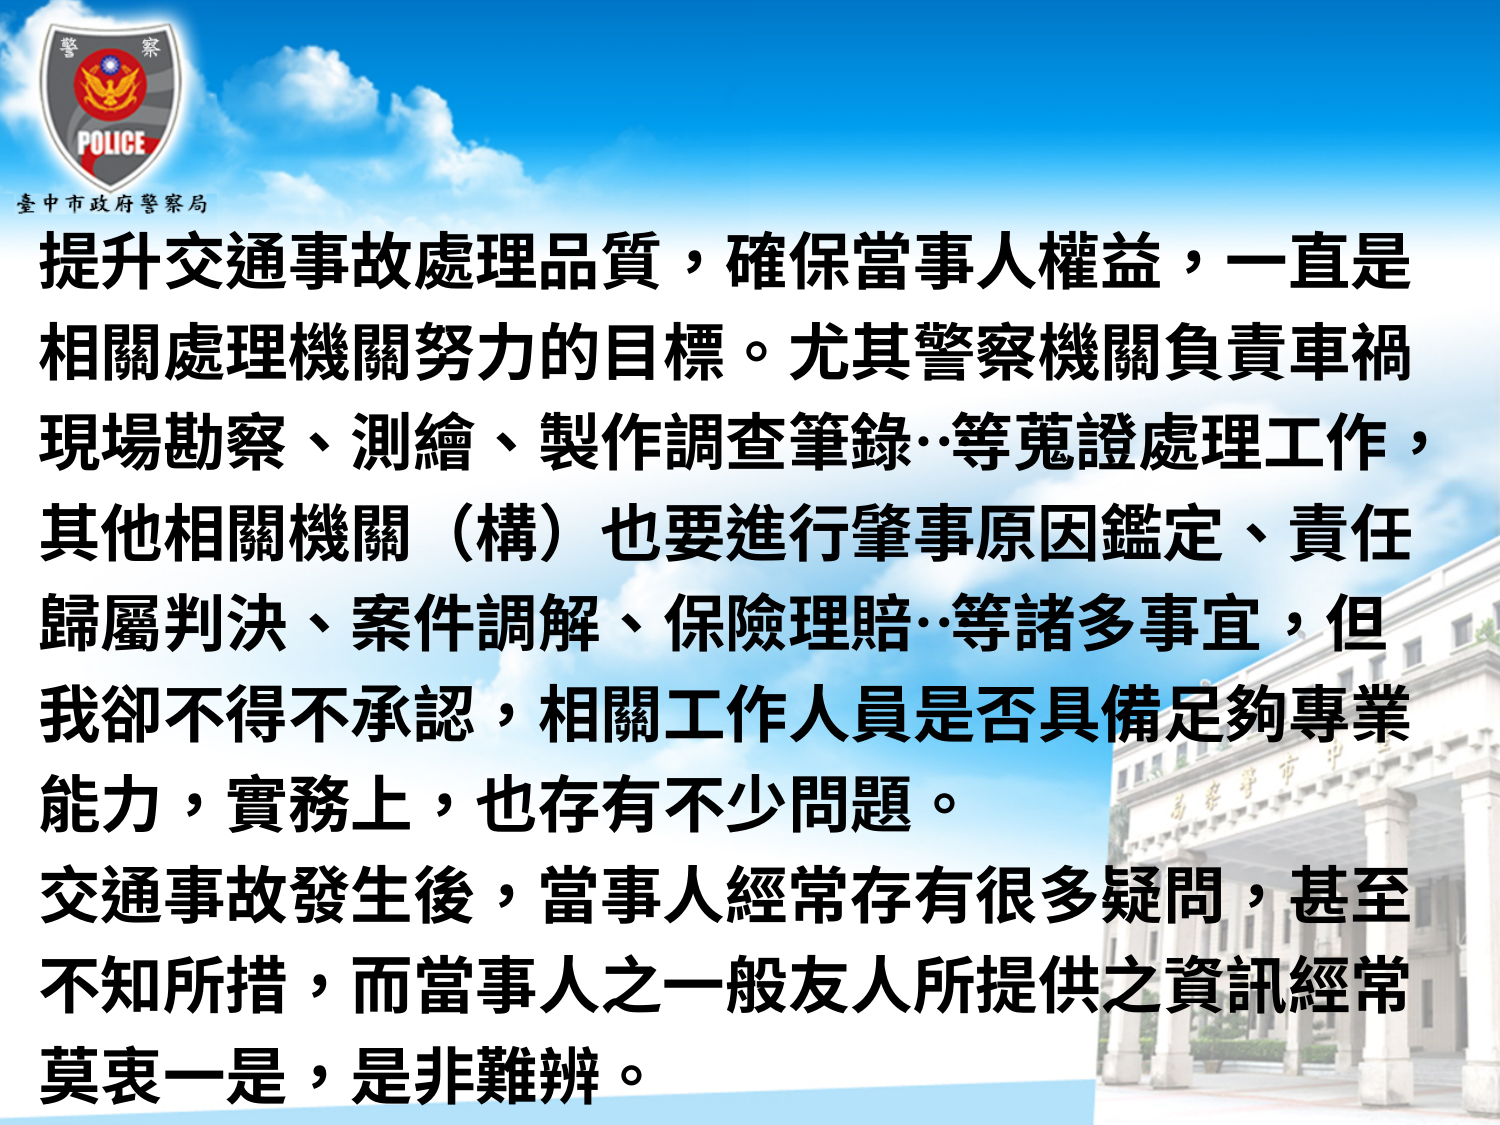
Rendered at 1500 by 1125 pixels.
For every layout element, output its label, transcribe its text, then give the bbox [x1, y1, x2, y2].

picture [0, 0, 1500, 1125]
list 提升交通事故處理品質，確保當事人權益，一直是 相關處理機關努力的目標。尤其警察機關負責車禍 現場勘察、測繪、製作調查筆錄…等蒐證處理工作， 其他相關機關（構）也要進行肇事原因鑑定、責任 歸屬判決、案件調解、保險理賠…等諸多事宜，但 我卻不得不承認，相關工作人員是否具備足夠專業 能力，實務上，也存有不少問題。 交通事故發生後，當事人經常存有很多疑問，甚至 不知所措，而當事人之一般友人所提供之資訊經常 莫衷一是，是非難辨。 [23, 214, 1489, 1125]
